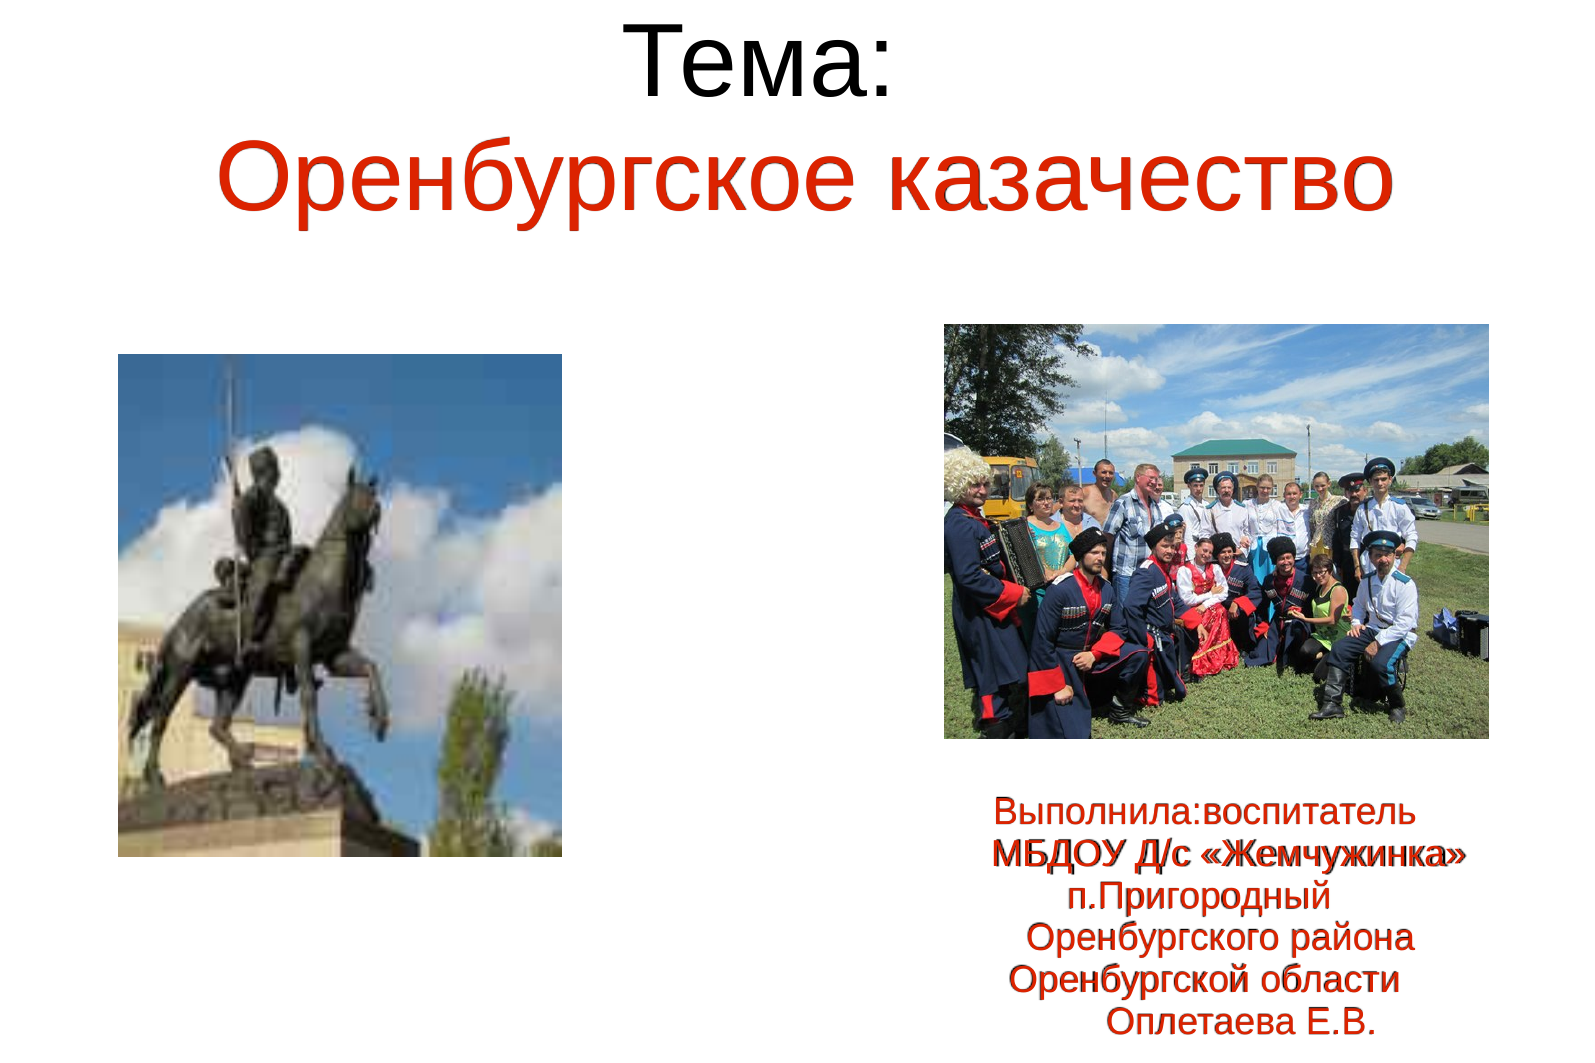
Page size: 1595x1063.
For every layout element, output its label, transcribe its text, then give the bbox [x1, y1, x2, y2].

title Тема: [41, 2, 1477, 235]
picture [944, 324, 1489, 739]
text_box Оренбургское казачество Выполнила:воспитатель МБДОУ Д/с «Жемчужинка» п.Пригородный Оренбургского района Оренбургской области Оплетаева Е.В. [88, 119, 1524, 1043]
picture [118, 354, 562, 857]
